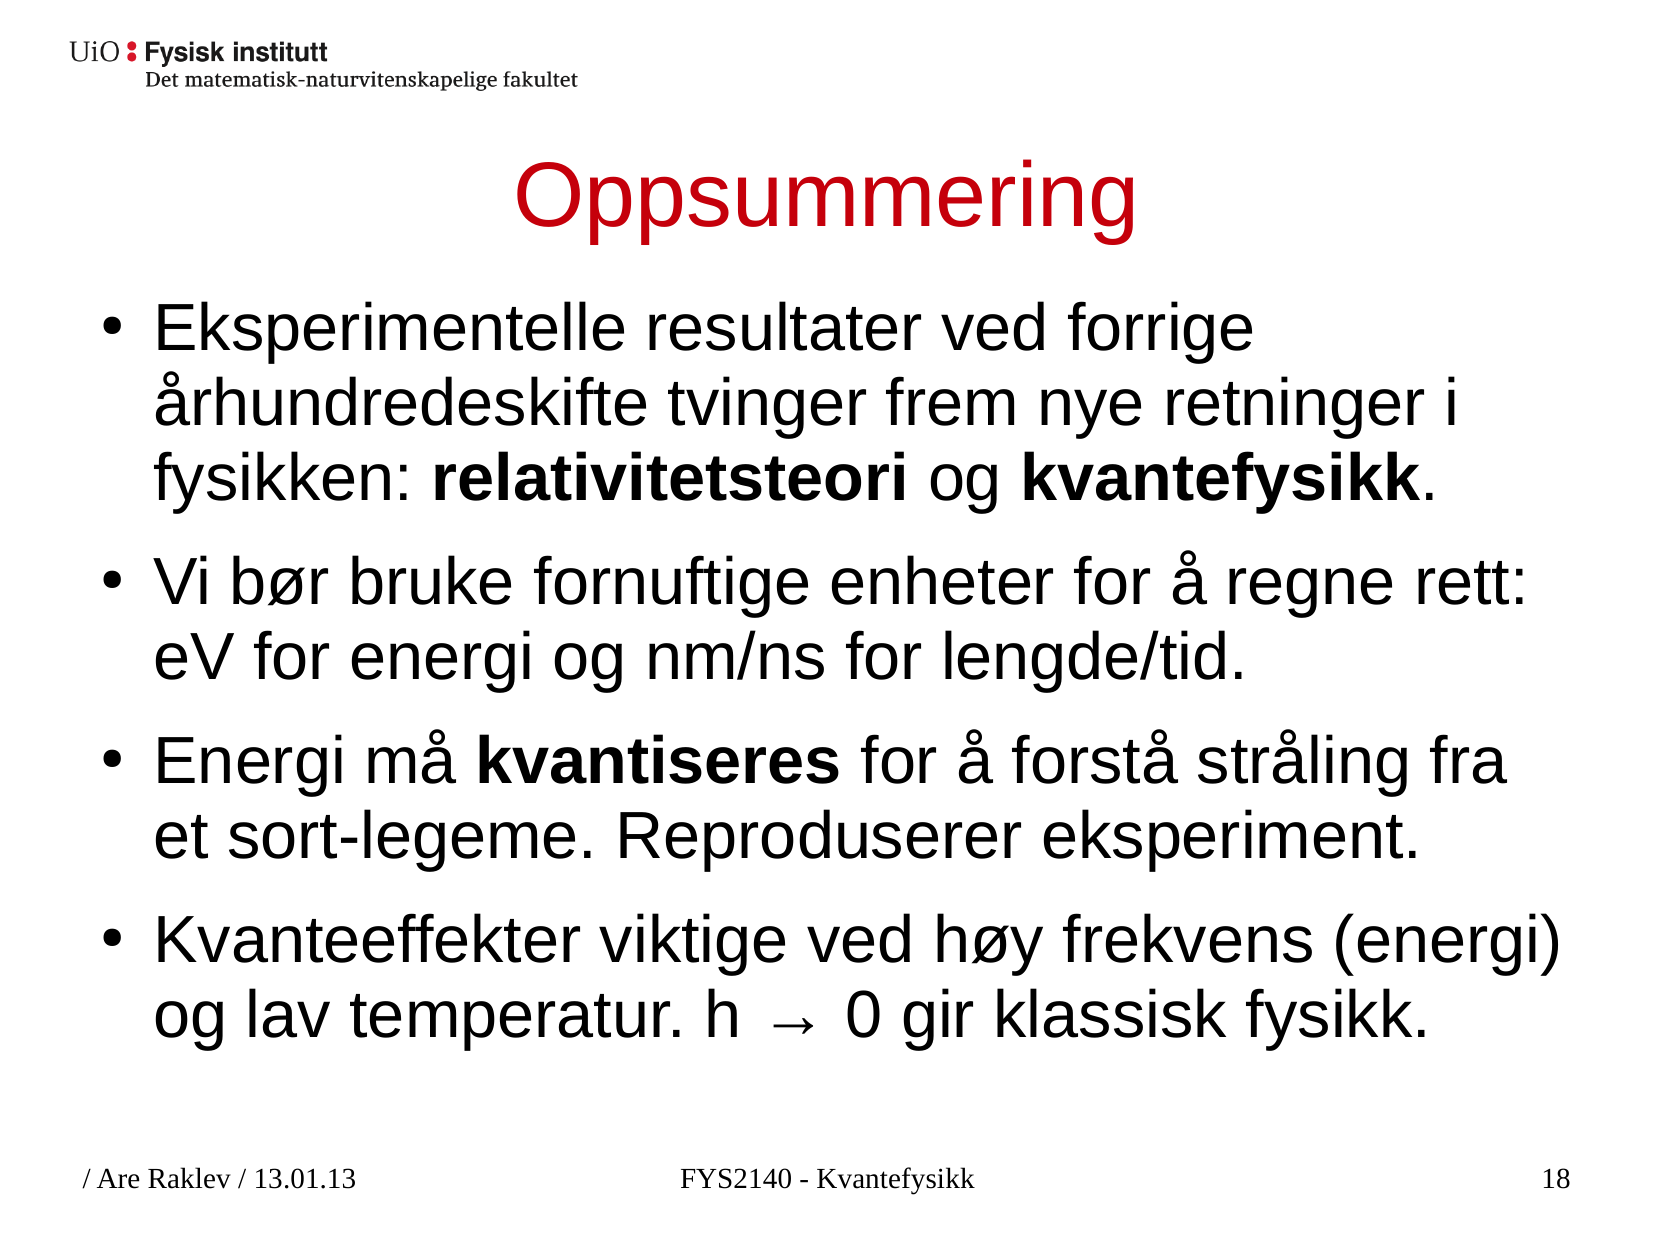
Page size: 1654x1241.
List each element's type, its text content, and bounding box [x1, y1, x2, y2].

title Oppsummering [82, 90, 1571, 290]
list Eksperimentelle resultater ved forrige århundredeskifte tvinger frem nye retninger i fysikken: relativitetsteori og kvantefysikk. Vi bør bruke fornuftige enheter for å regne rett: eV for energi og nm/ns for lengde/tid. Energi må kvantiseres for å forstå stråling fra et sort-legeme. Reproduserer eksperiment. Kvanteeffekter viktige ved høy frekvens (energi) og lav temperatur. h → 0 gir klassisk fysikk. [82, 290, 1571, 1094]
picture [68, 37, 581, 93]
